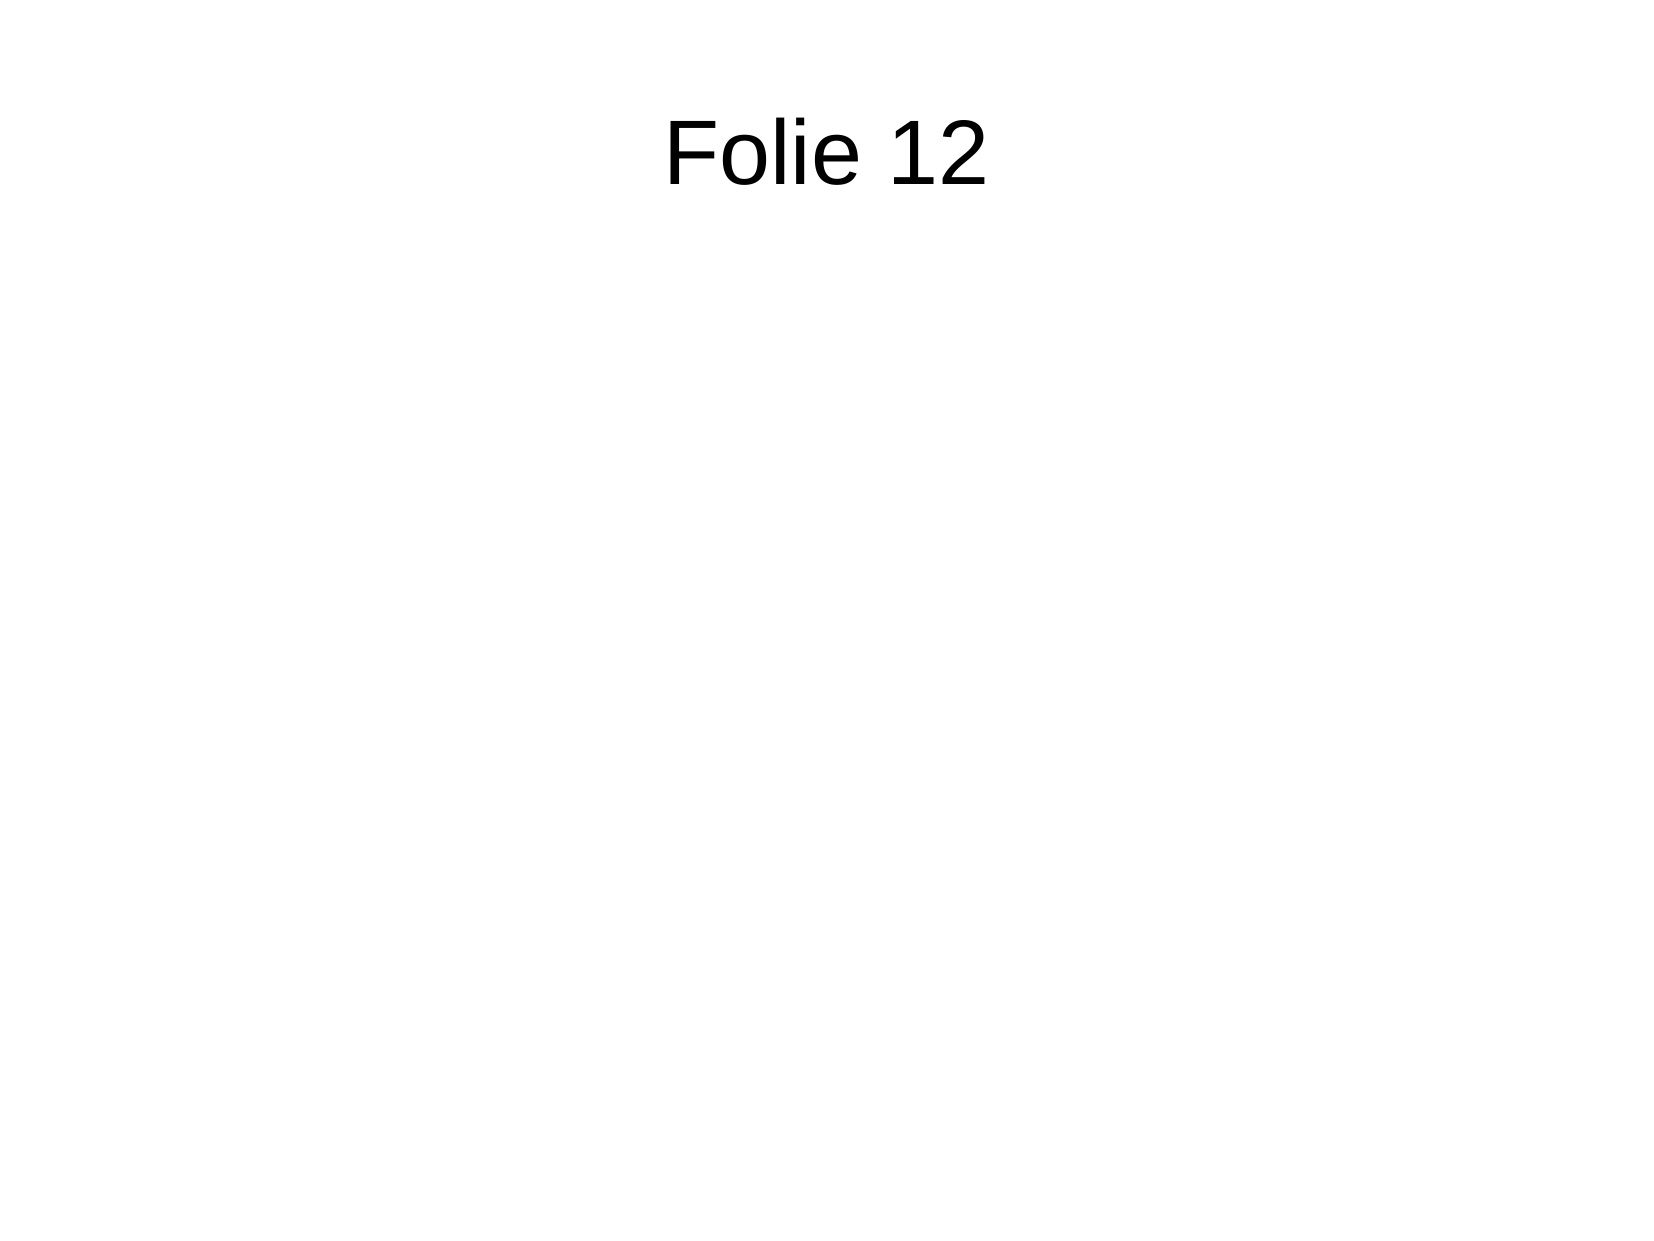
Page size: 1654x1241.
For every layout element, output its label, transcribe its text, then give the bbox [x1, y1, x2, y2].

title Folie 12 [82, 49, 1571, 257]
